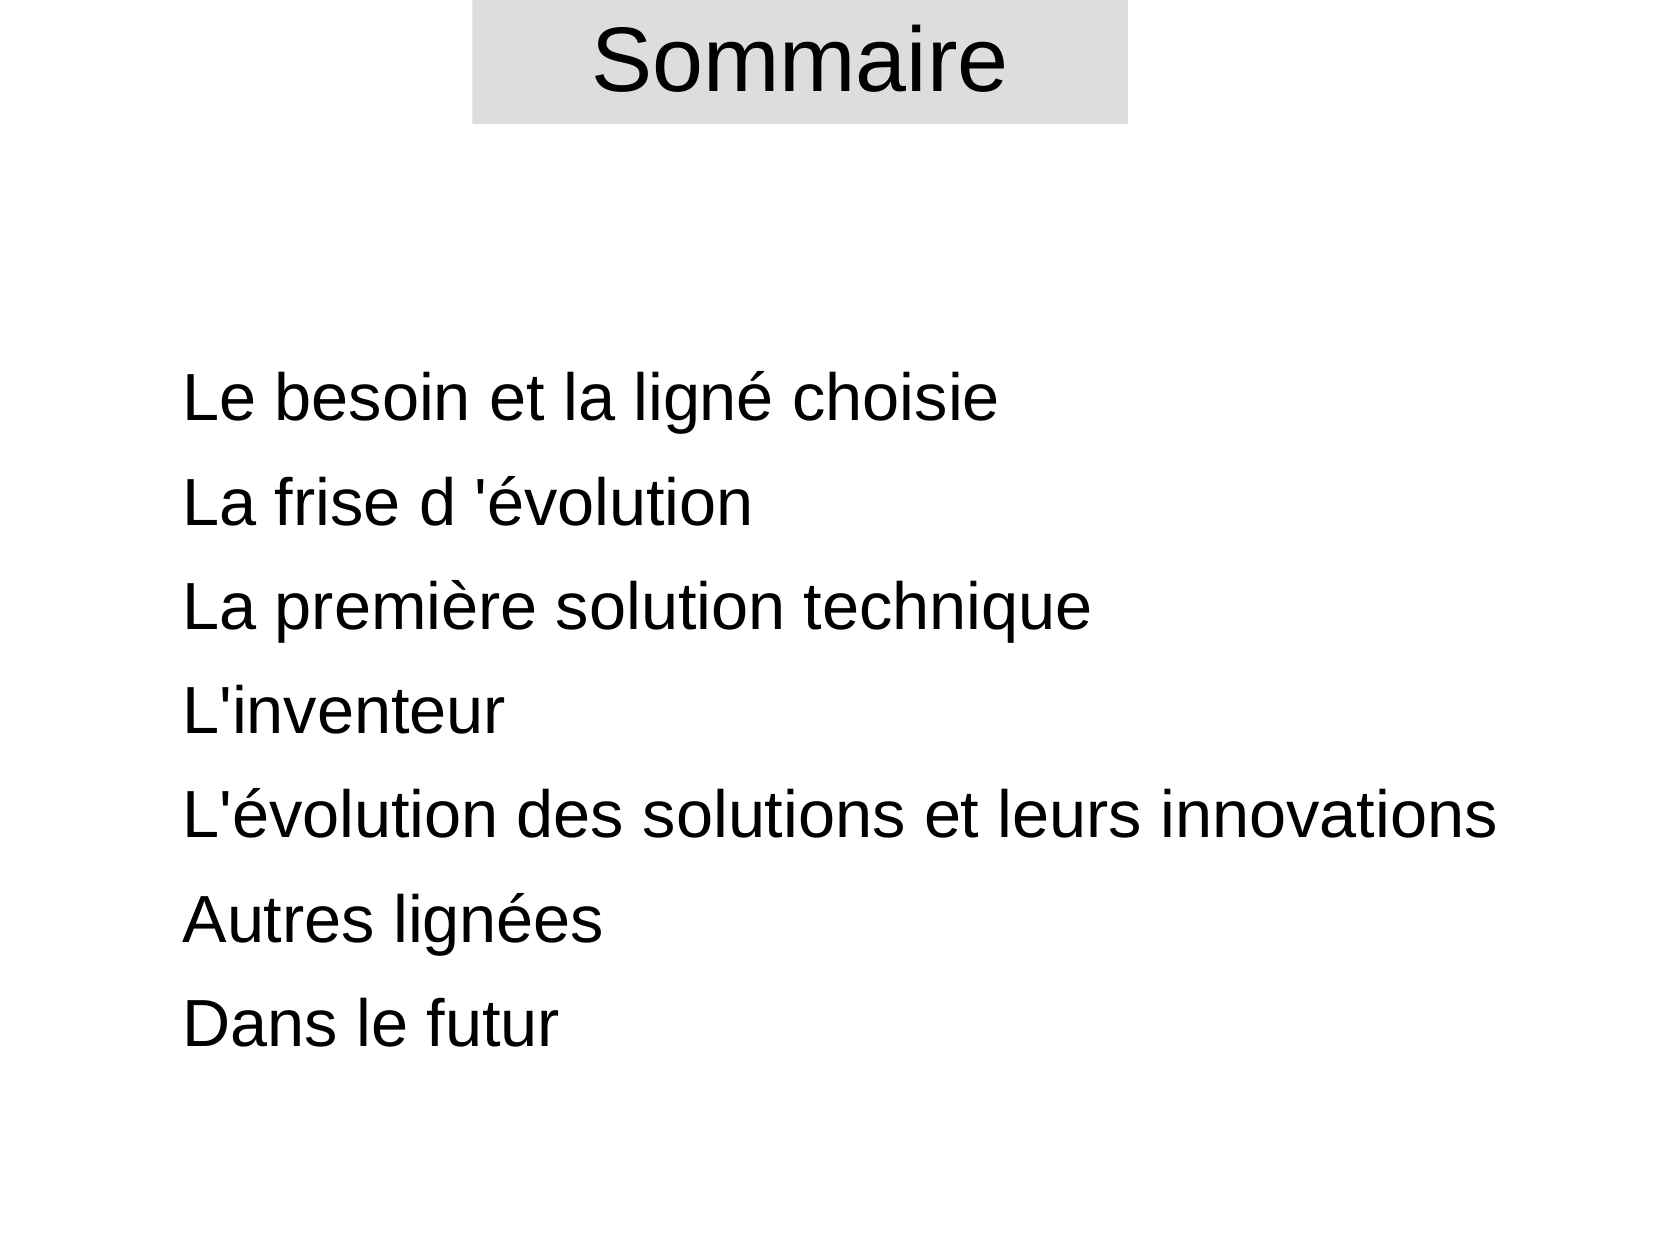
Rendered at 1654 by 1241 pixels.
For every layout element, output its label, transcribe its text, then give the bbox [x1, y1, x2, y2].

title Sommaire [472, 0, 1128, 125]
list Le besoin et la ligné choisie La frise d 'évolution La première solution technique L'inventeur L'évolution des solutions et leurs innovations Autres lignées Dans le futur [182, 360, 1595, 1166]
